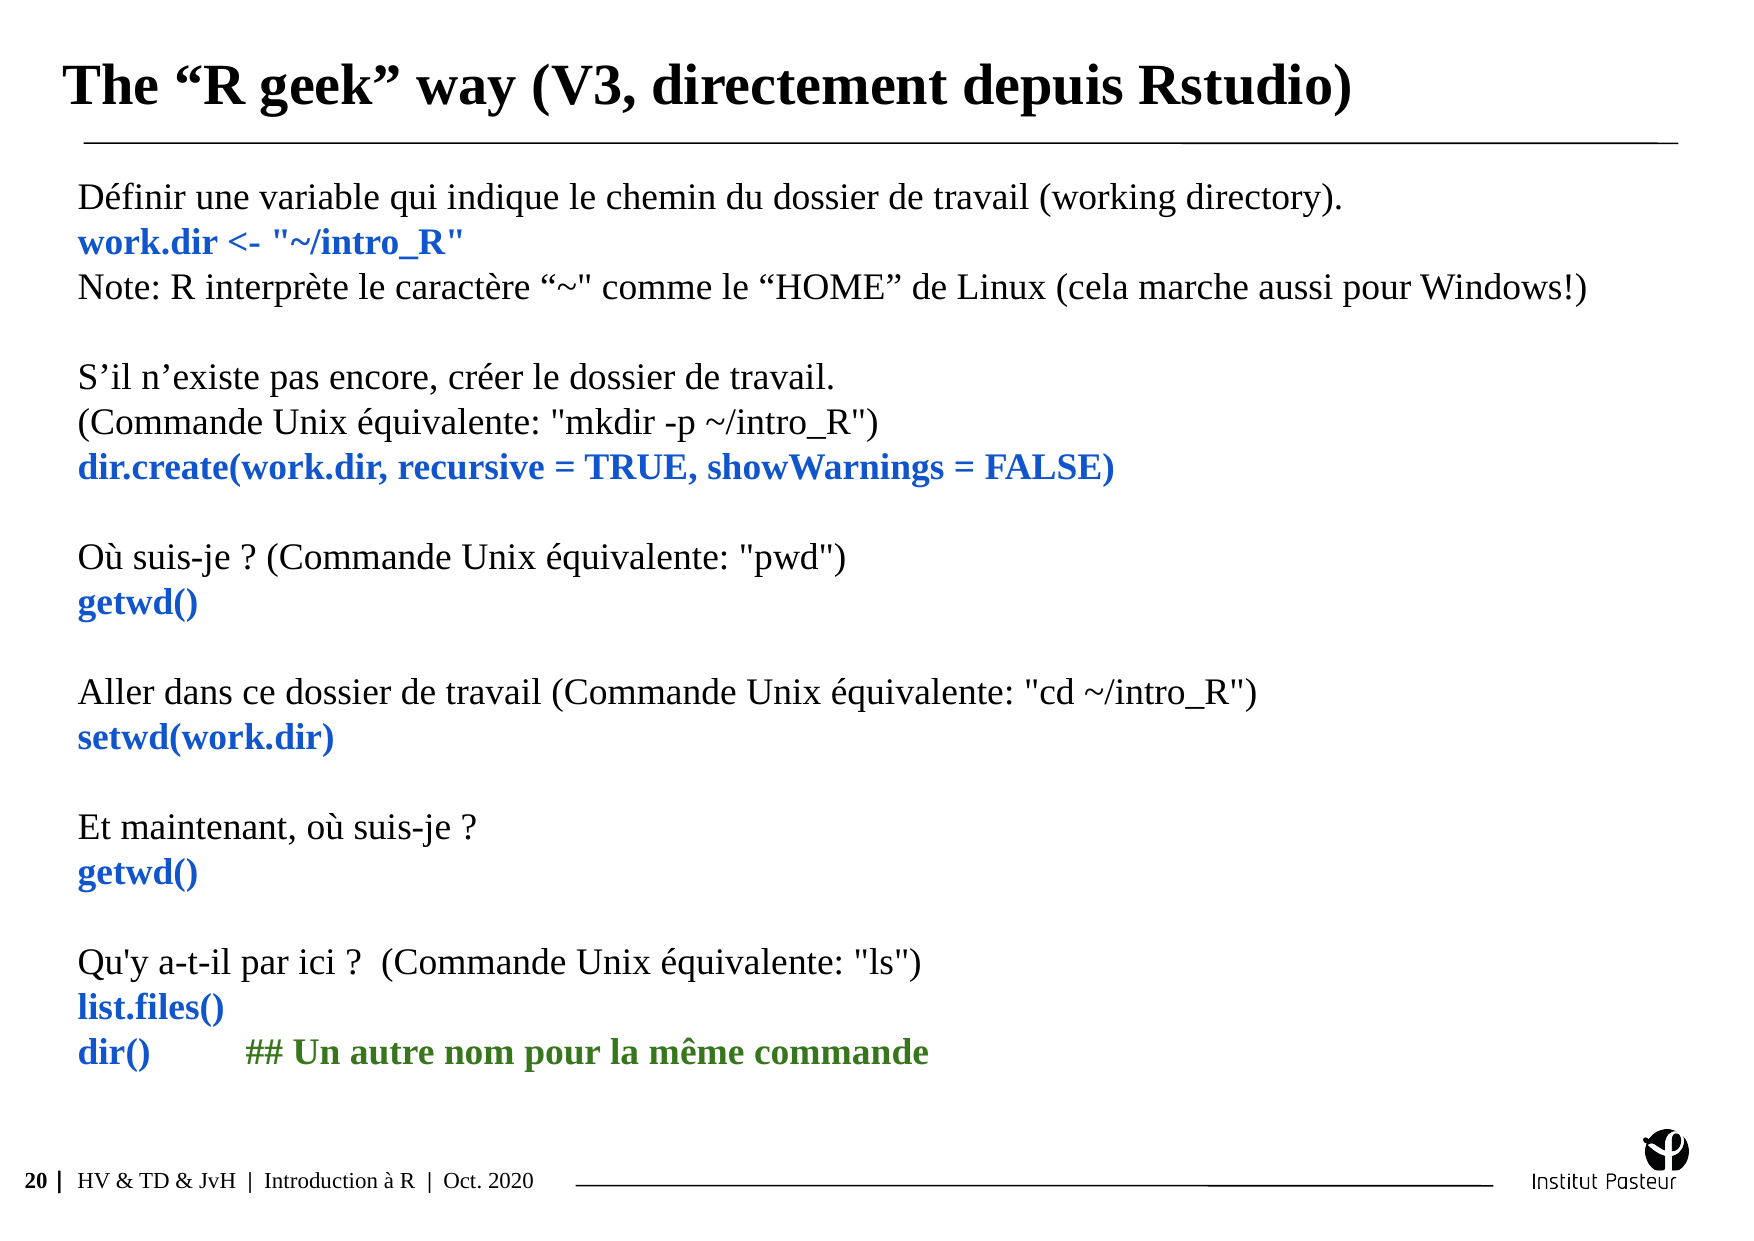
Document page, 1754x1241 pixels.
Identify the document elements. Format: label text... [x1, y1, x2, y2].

list Définir une variable qui indique le chemin du dossier de travail (working directory). work.dir <- "~/intro_R" Note: R interprète le caractère “~" comme le “HOME” de Linux (cela marche aussi pour Windows!) S’il n’existe pas encore, créer le dossier de travail. (Commande Unix équivalente: "mkdir -p ~/intro_R") dir.create(work.dir, recursive = TRUE, showWarnings = FALSE) Où suis-je ? (Commande Unix équivalente: "pwd") getwd() Aller dans ce dossier de travail (Commande Unix équivalente: "cd ~/intro_R") setwd(work.dir) Et maintenant, où suis-je ? getwd() Qu'y a-t-il par ici ? (Commande Unix équivalente: "ls") list.files() dir() ## Un autre nom pour la même commande [62, 160, 1692, 1173]
picture [1533, 1173, 1689, 1189]
text_box The “R geek” way (V3, directement depuis Rstudio) [62, 2, 1692, 160]
